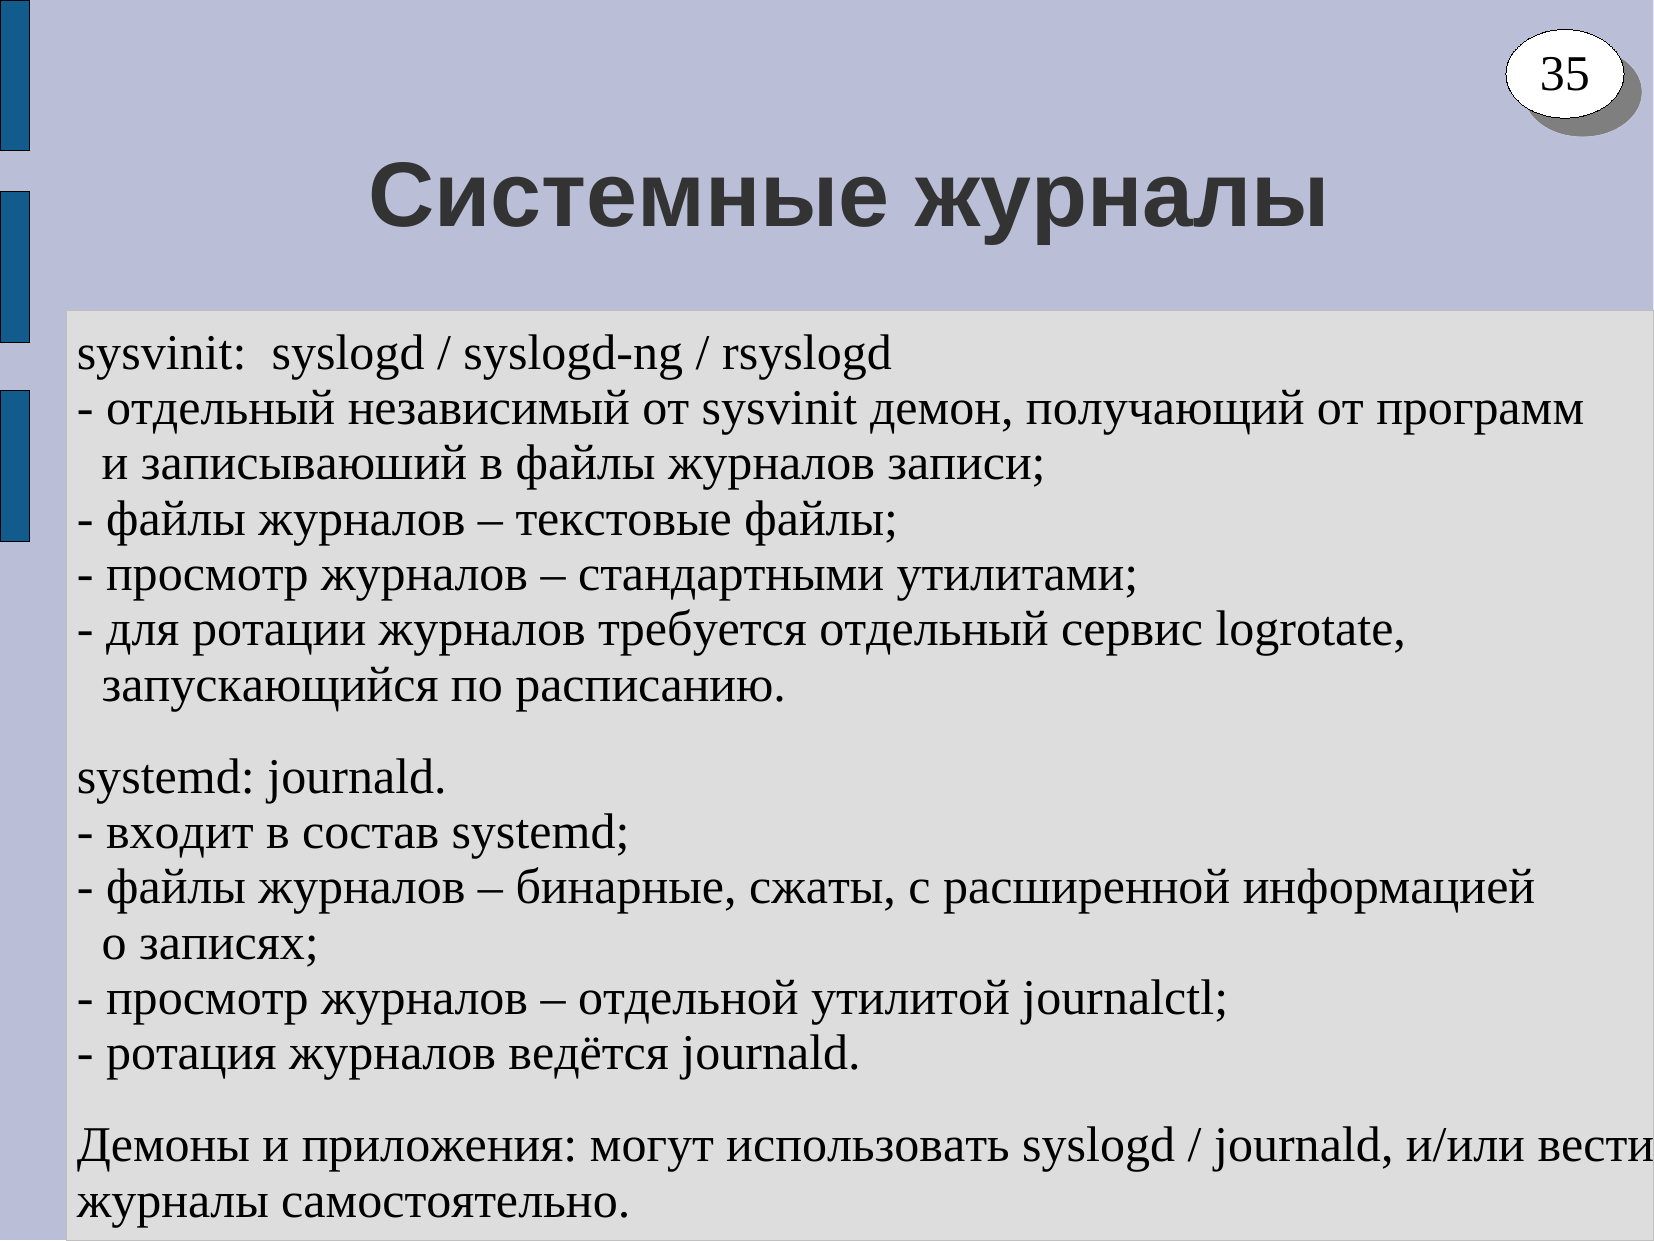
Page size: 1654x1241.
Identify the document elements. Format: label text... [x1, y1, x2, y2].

text_box sysvinit: syslogd / syslogd-ng / rsyslogd - отдельный независимый от sysvinit демон, получающий от программ и записываюший в файлы журналов записи; - файлы журналов – текстовые файлы; - просмотр журналов – стандартными утилитами; - для ротации журналов требуется отдельный сервис logrotate, запускающийся по расписанию. systemd: journald. - входит в состав systemd; - файлы журналов – бинарные, сжаты, с расширенной информацией о записях; - просмотр журналов – отдельной утилитой journalctl; - ротация журналов ведётся journald. Демоны и приложения: могут использовать syslogd / journald, и/или вести журналы самостоятельно. [76, 324, 1654, 1229]
title Системные журналы [121, 91, 1534, 299]
text_box 35 [1505, 29, 1625, 119]
